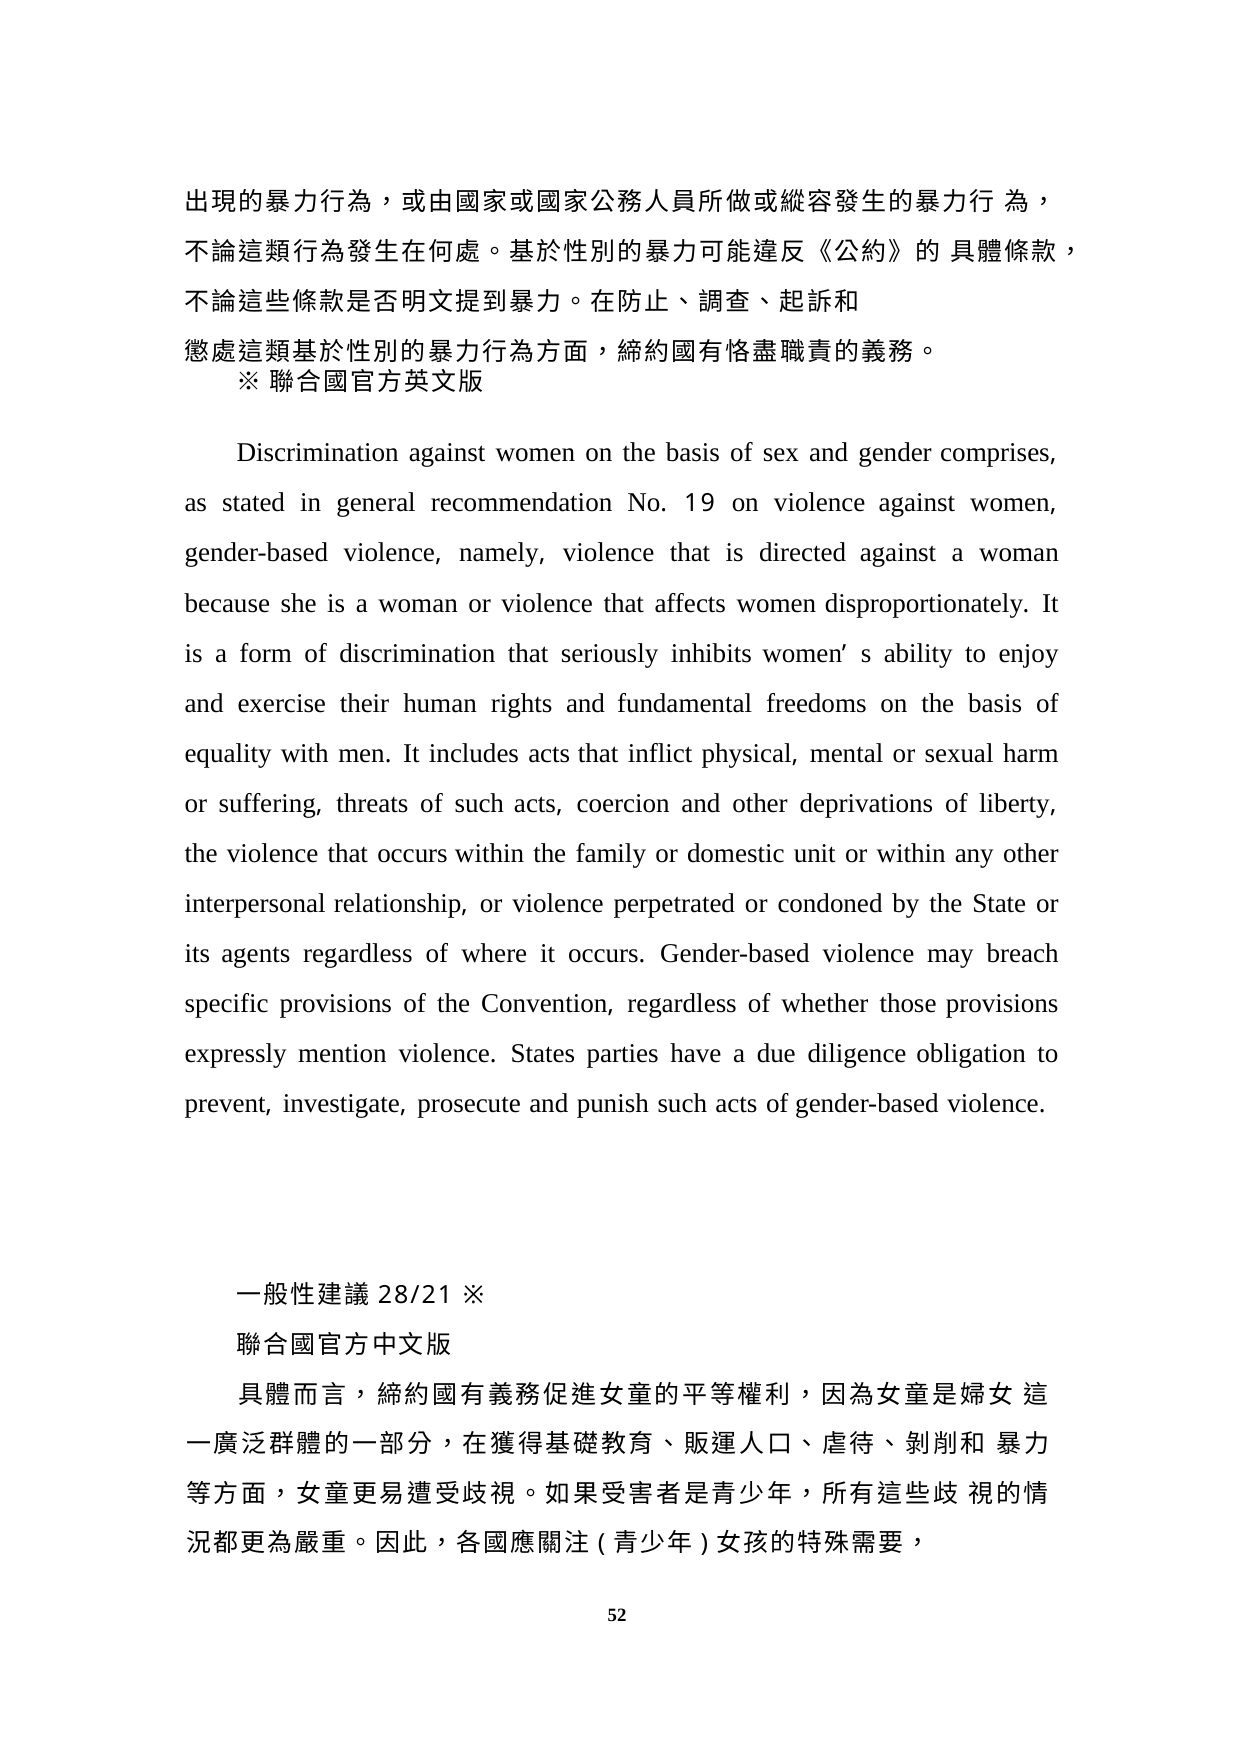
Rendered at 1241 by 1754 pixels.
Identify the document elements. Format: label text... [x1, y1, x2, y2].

text_box 出現的暴力行為，或由國家或國家公務人員所做或縱容發生的暴力行 為，不論這類行為發生在何處。基於性別的暴力可能違反《公約》的 具體條款，不論這些條款是否明文提到暴力。在防止、調查、起訴和 懲處這類基於性別的暴力行為方面，締約國有恪盡職責的義務。 ※聯合國官方英文版 Discrimination against women on the basis of sex and gender comprises, as stated in general recommendation No. 19 on violence against women, gender-based violence, namely, violence that is directed against a woman because she is a woman or violence that affects women disproportionately. It is a form of discrimination that seriously inhibits women’ s ability to enjoy and exercise their human rights and fundamental freedoms on the basis of equality with men. It includes acts that inflict physical, mental or sexual harm or suffering, threats of such acts, coercion and other deprivations of liberty, the violence that occurs within the family or domestic unit or within any other interpersonal relationship, or violence perpetrated or condoned by the State or its agents regardless of where it occurs. Gender-based violence may breach specific provisions of the Convention, regardless of whether those provisions expressly mention violence. States parties have a due diligence obligation to prevent, investigate, prosecute and punish such acts of gender-based violence. [184, 165, 1059, 1199]
text_box 52 [607, 1603, 632, 1623]
text_box 一般性建議28/21 ※聯合國官方中文版 具體而言，締約國有義務促進女童的平等權利，因為女童是婦女 這一廣泛群體的一部分，在獲得基礎教育、販運人口、虐待、剝削和 暴力等方面，女童更易遭受歧視。如果受害者是青少年，所有這些歧 視的情況都更為嚴重。因此，各國應關注(青少年)女孩的特殊需要， [186, 1259, 1055, 1549]
